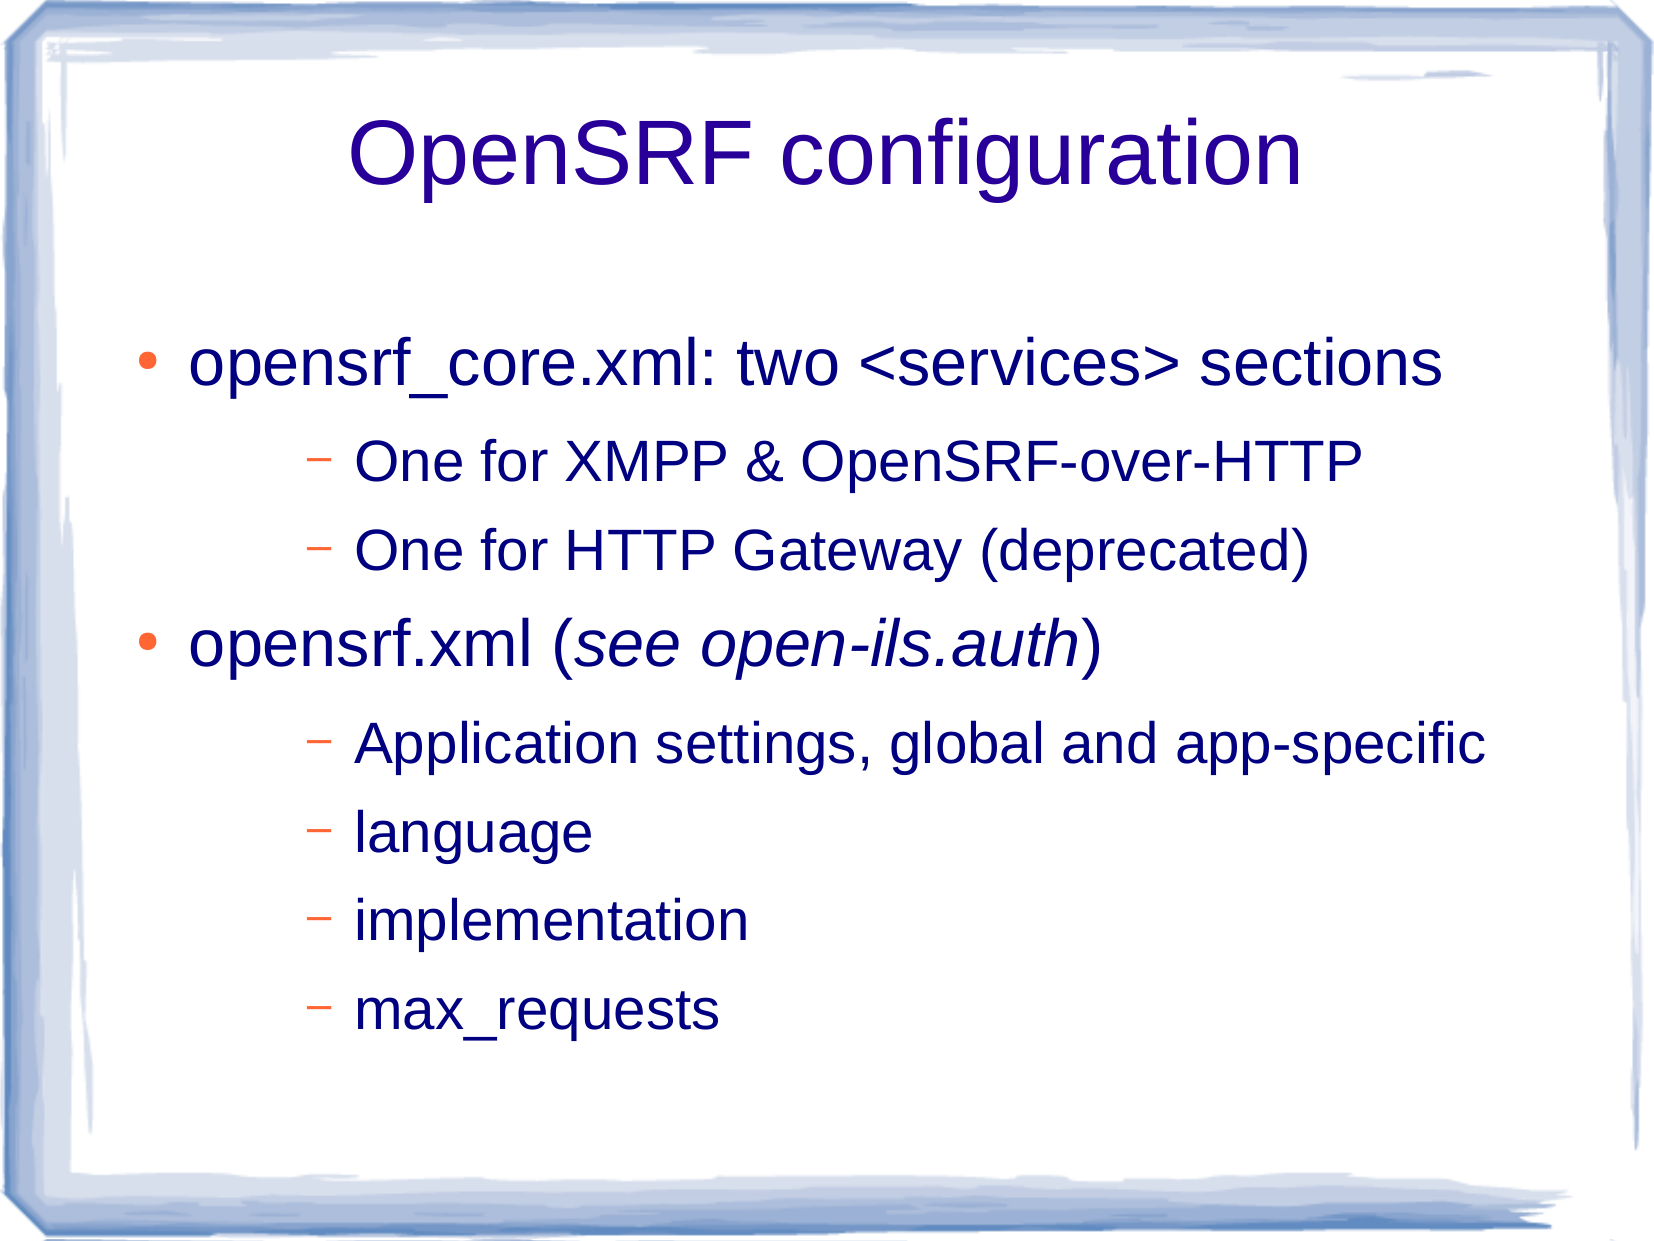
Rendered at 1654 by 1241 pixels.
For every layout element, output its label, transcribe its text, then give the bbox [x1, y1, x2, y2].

list opensrf_core.xml: two <services> sections One for XMPP & OpenSRF-over-HTTP One for HTTP Gateway (deprecated) opensrf.xml (see open-ils.auth) Application settings, global and app-specific language implementation max_requests [118, 324, 1571, 1129]
title OpenSRF configuration [82, 49, 1571, 257]
picture [0, 0, 1654, 1241]
